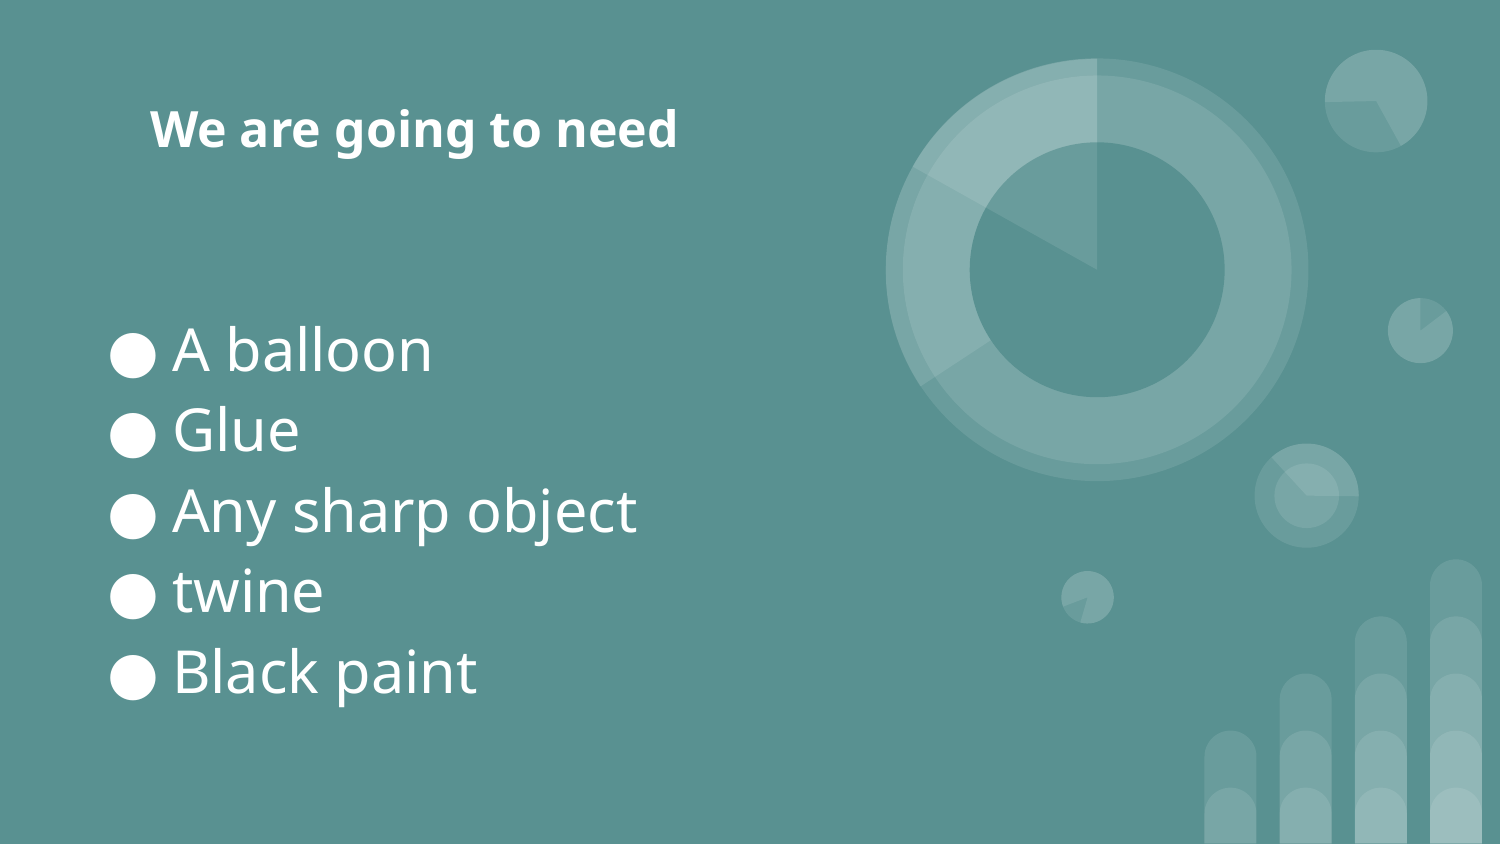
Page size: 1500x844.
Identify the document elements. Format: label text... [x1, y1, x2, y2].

subtitle A balloon Glue Any sharp object twine Black paint [86, 293, 883, 727]
title We are going to need [135, 65, 834, 293]
